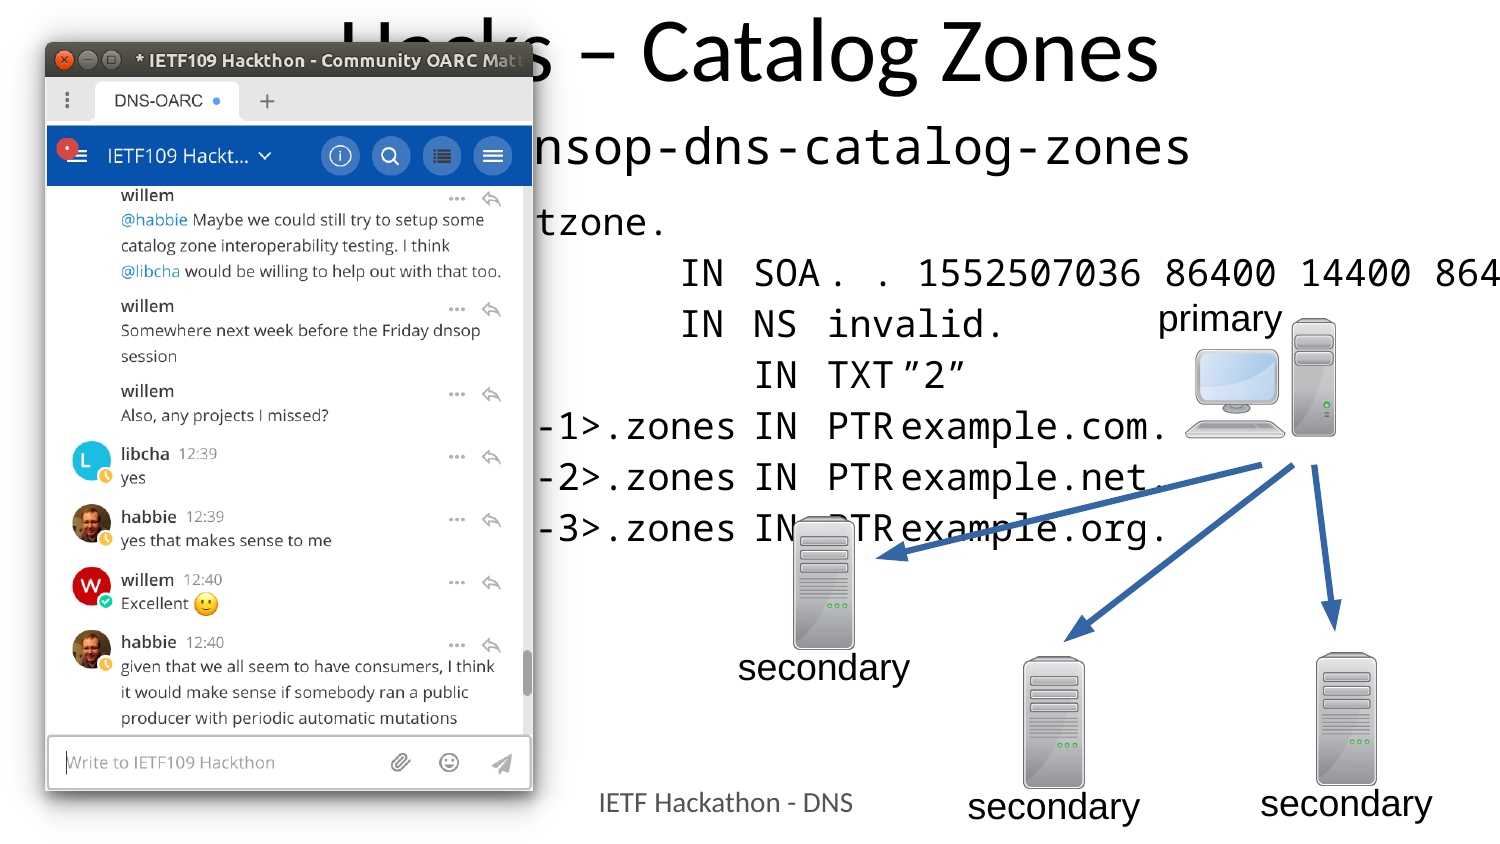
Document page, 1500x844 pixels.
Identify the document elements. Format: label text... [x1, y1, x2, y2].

picture [793, 516, 855, 650]
picture [1316, 652, 1377, 786]
list draft-toorop-dnsop-dns-catalog-zones [580, 108, 1378, 187]
picture [1023, 656, 1085, 789]
text_box $ORIGIN catzone. @ IN SOA . . 1552507036 86400 14400 86400 0 @ IN NS invalid. version IN TXT ”2” <unique-id-1>.zones IN PTR example.com. <unique-id-2>.zones IN PTR example.net. <unique-id-3>.zones IN PTR example.org. [580, 187, 1500, 470]
picture [0, 0, 580, 844]
picture [1179, 318, 1336, 444]
title Hacks – Catalog Zones [580, 0, 1425, 116]
